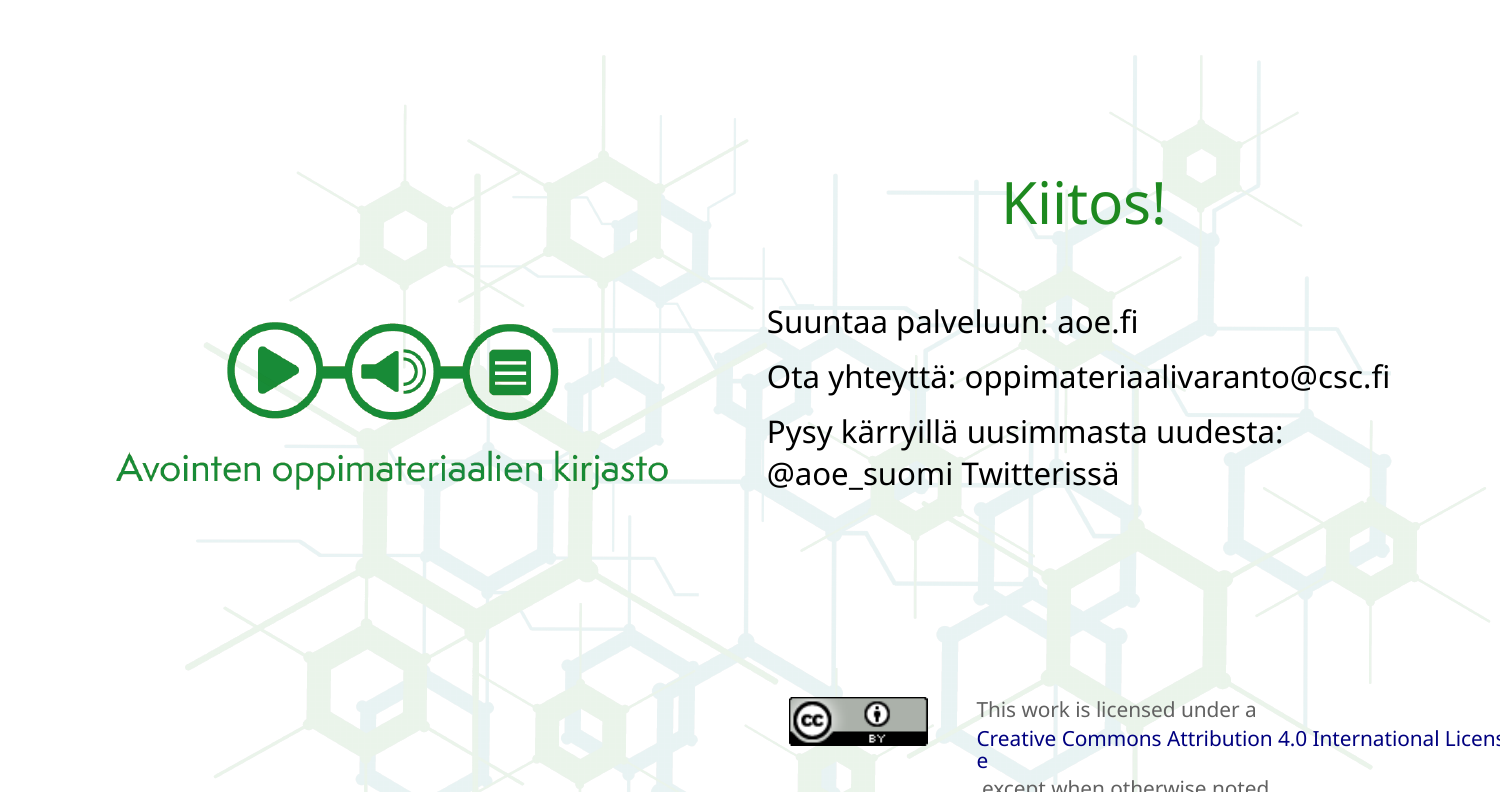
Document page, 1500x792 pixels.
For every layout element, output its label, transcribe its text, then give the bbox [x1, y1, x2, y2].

title Kiitos! [747, 135, 1421, 268]
list Suuntaa palveluun: aoe.fi Ota yhteyttä: oppimateriaalivaranto@csc.fi Pysy kärryillä uusimmasta uudesta: @aoe_suomi Twitterissä [766, 300, 1425, 661]
picture [1227, 786, 1234, 792]
picture [41, 0, 1500, 792]
picture [1113, 786, 1120, 792]
text_box This work is licensed under a Creative Commons Attribution 4.0 International License except when otherwise noted. [961, 688, 1500, 776]
